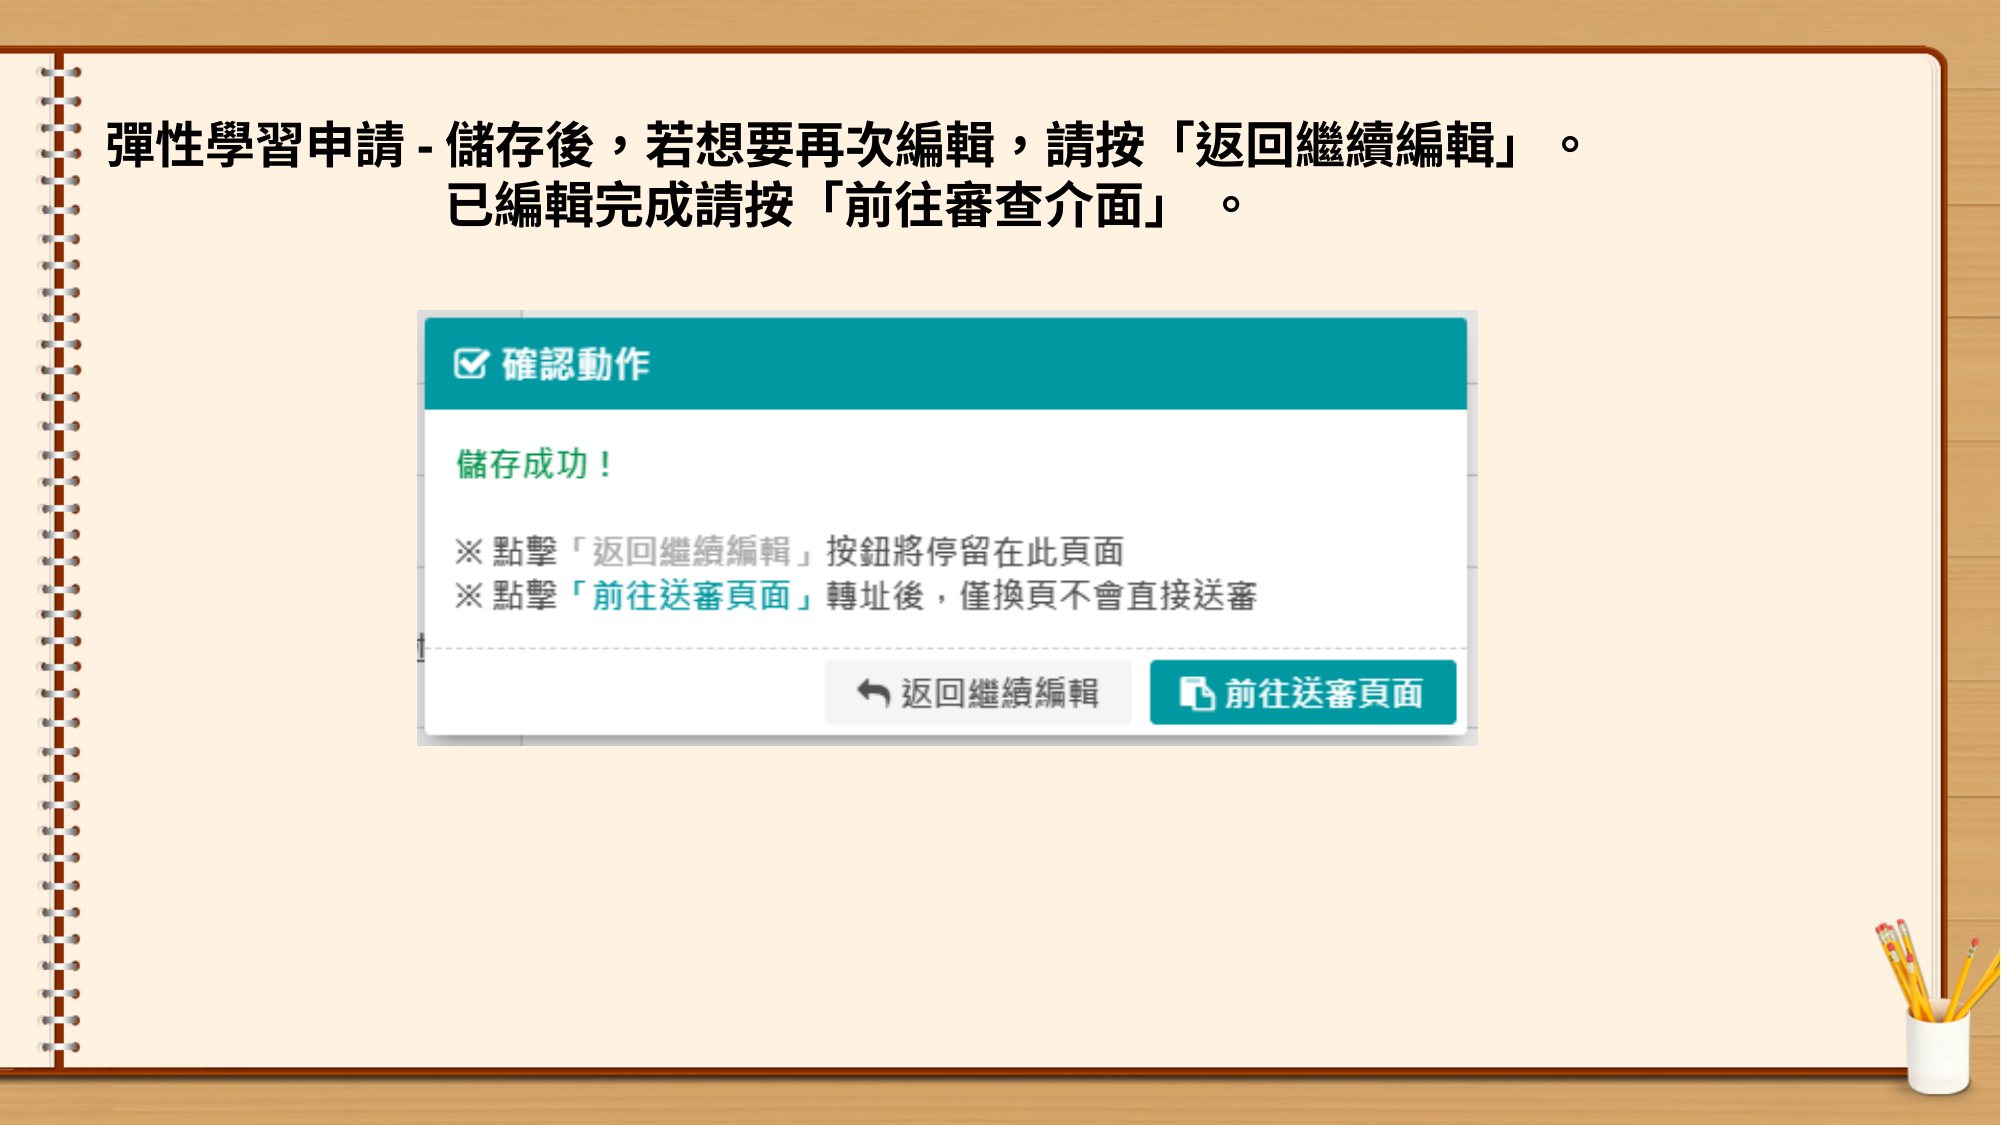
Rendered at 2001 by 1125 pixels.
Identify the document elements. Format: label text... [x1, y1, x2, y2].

text_box 彈性學習申請-儲存後，若想要再次編輯，請按「返回繼續編輯」。 已編輯完成請按「前往審查介面」 。 [71, 106, 1630, 241]
picture [417, 310, 1478, 746]
